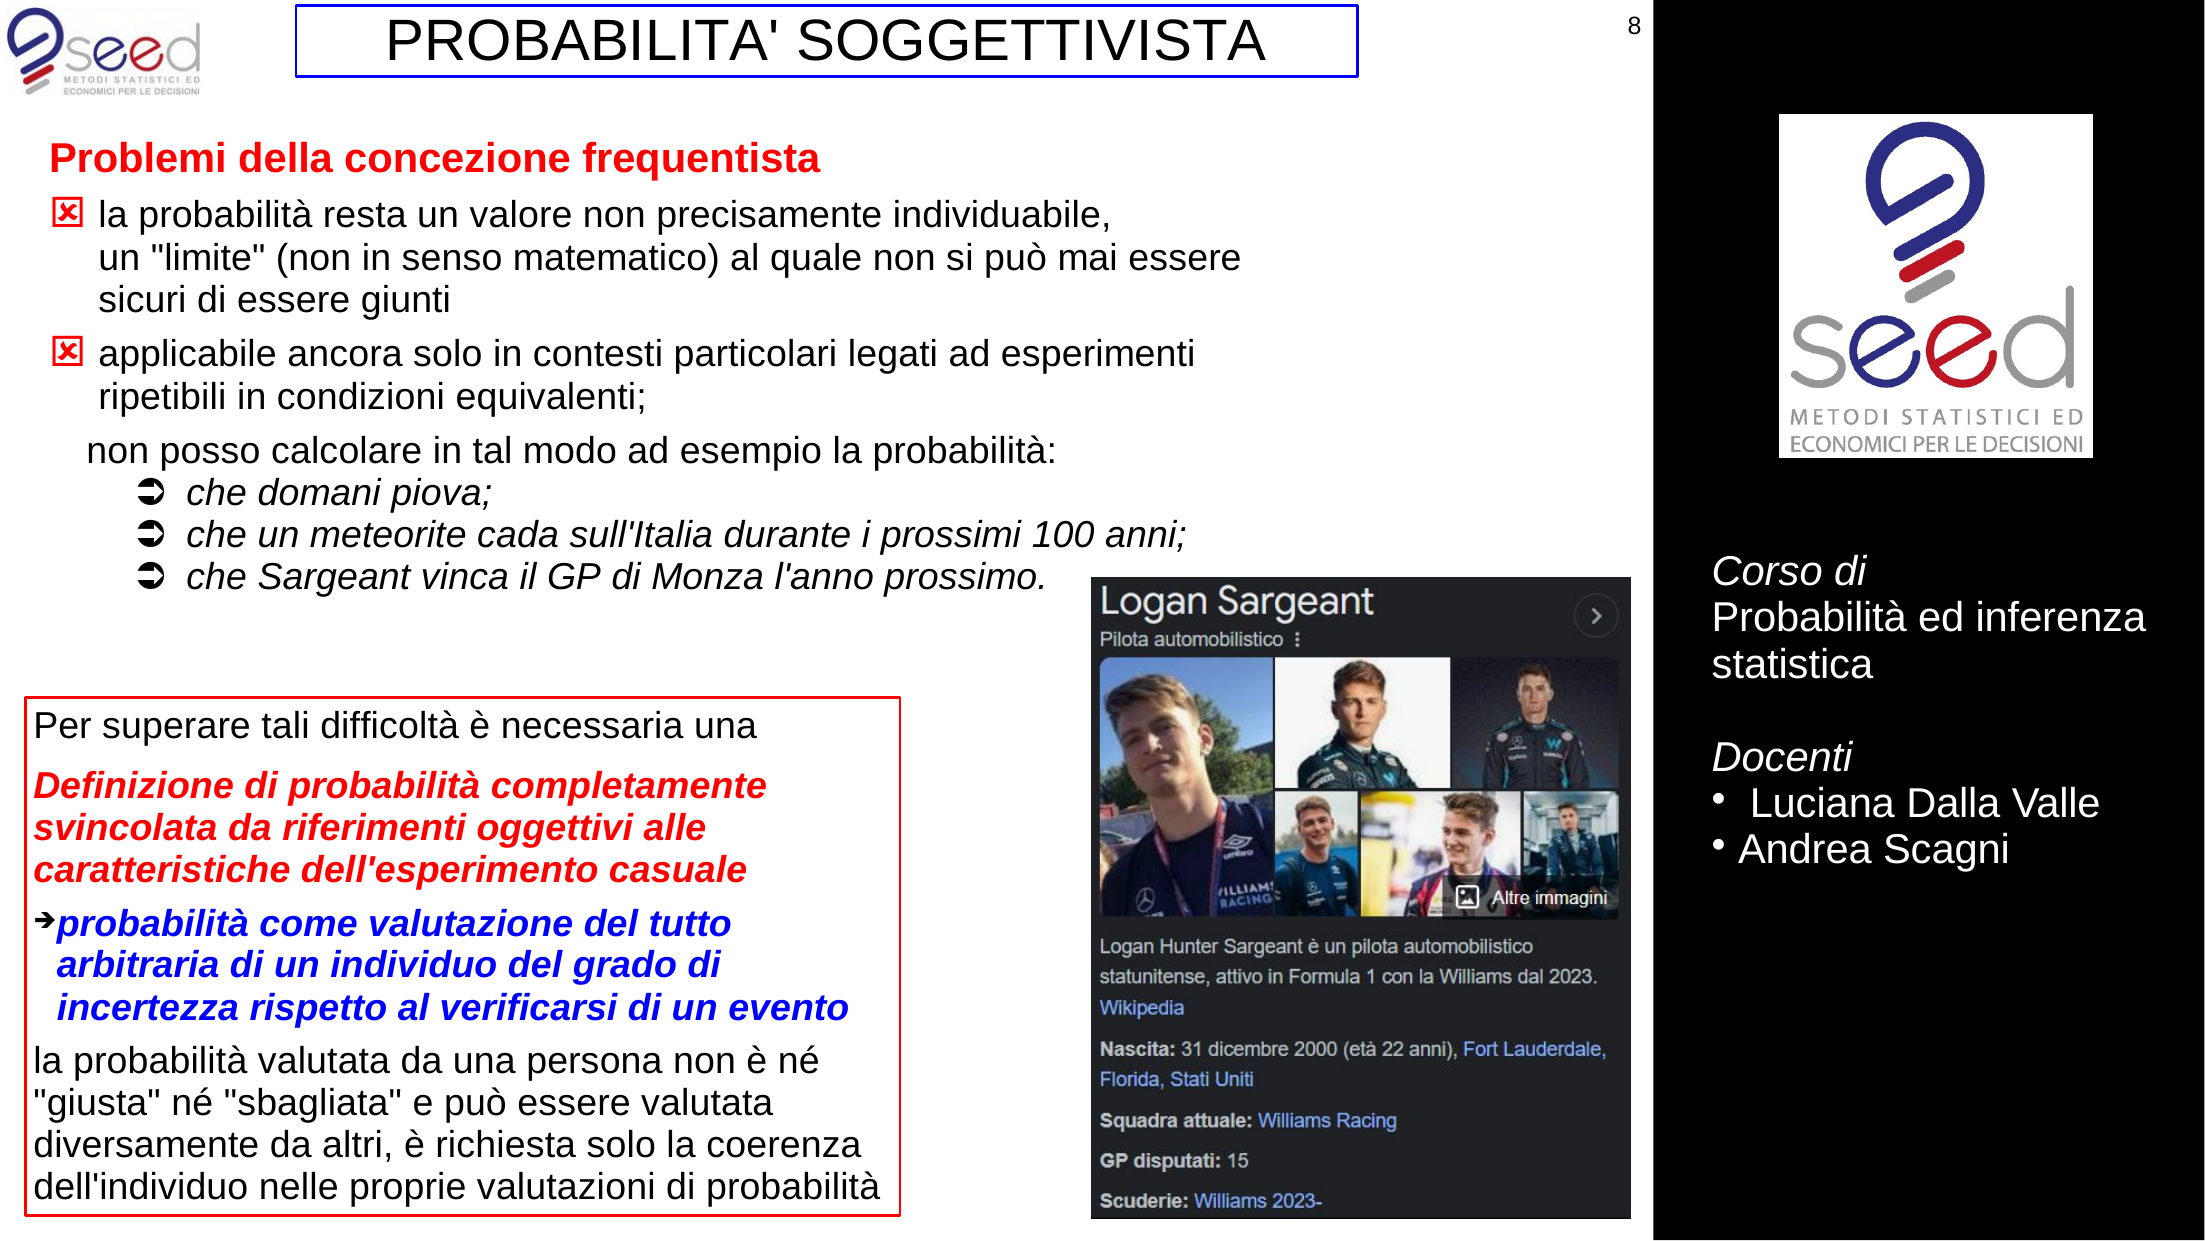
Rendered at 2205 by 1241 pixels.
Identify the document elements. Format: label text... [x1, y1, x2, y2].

picture [5, 5, 203, 98]
picture [1091, 577, 1631, 1219]
picture [1779, 114, 2093, 458]
text_box Problemi della concezione frequentista ☒ la probabilità resta un valore non precisamente individuabile, un "limite" (non in senso matematico) al quale non si può mai essere sicuri di essere giunti ☒ applicabile ancora solo in contesti particolari legati ad esperimenti ripetibili in condizioni equivalenti; non posso calcolare in tal modo ad esempio la probabilità: ➲ che domani piova; ➲ che un meteorite cada sull'Italia durante i prossimi 100 anni; ➲ che Sargeant vinca il GP di Monza l'anno prossimo. [49, 134, 1270, 640]
text_box Per superare tali difficoltà è necessaria una Definizione di probabilità completamente svincolata da riferimenti oggettivi alle caratteristiche dell'esperimento casuale probabilità come valutazione del tutto arbitraria di un individuo del grado di incertezza rispetto al verificarsi di un evento la probabilità valutata da una persona non è né "giusta" né "sbagliata" e può essere valutata diversamente da altri, è richiesta solo la coerenza dell'individuo nelle proprie valutazioni di probabilità [25, 697, 901, 1216]
text_box PROBABILITA' SOGGETTIVISTA [295, 5, 1358, 77]
